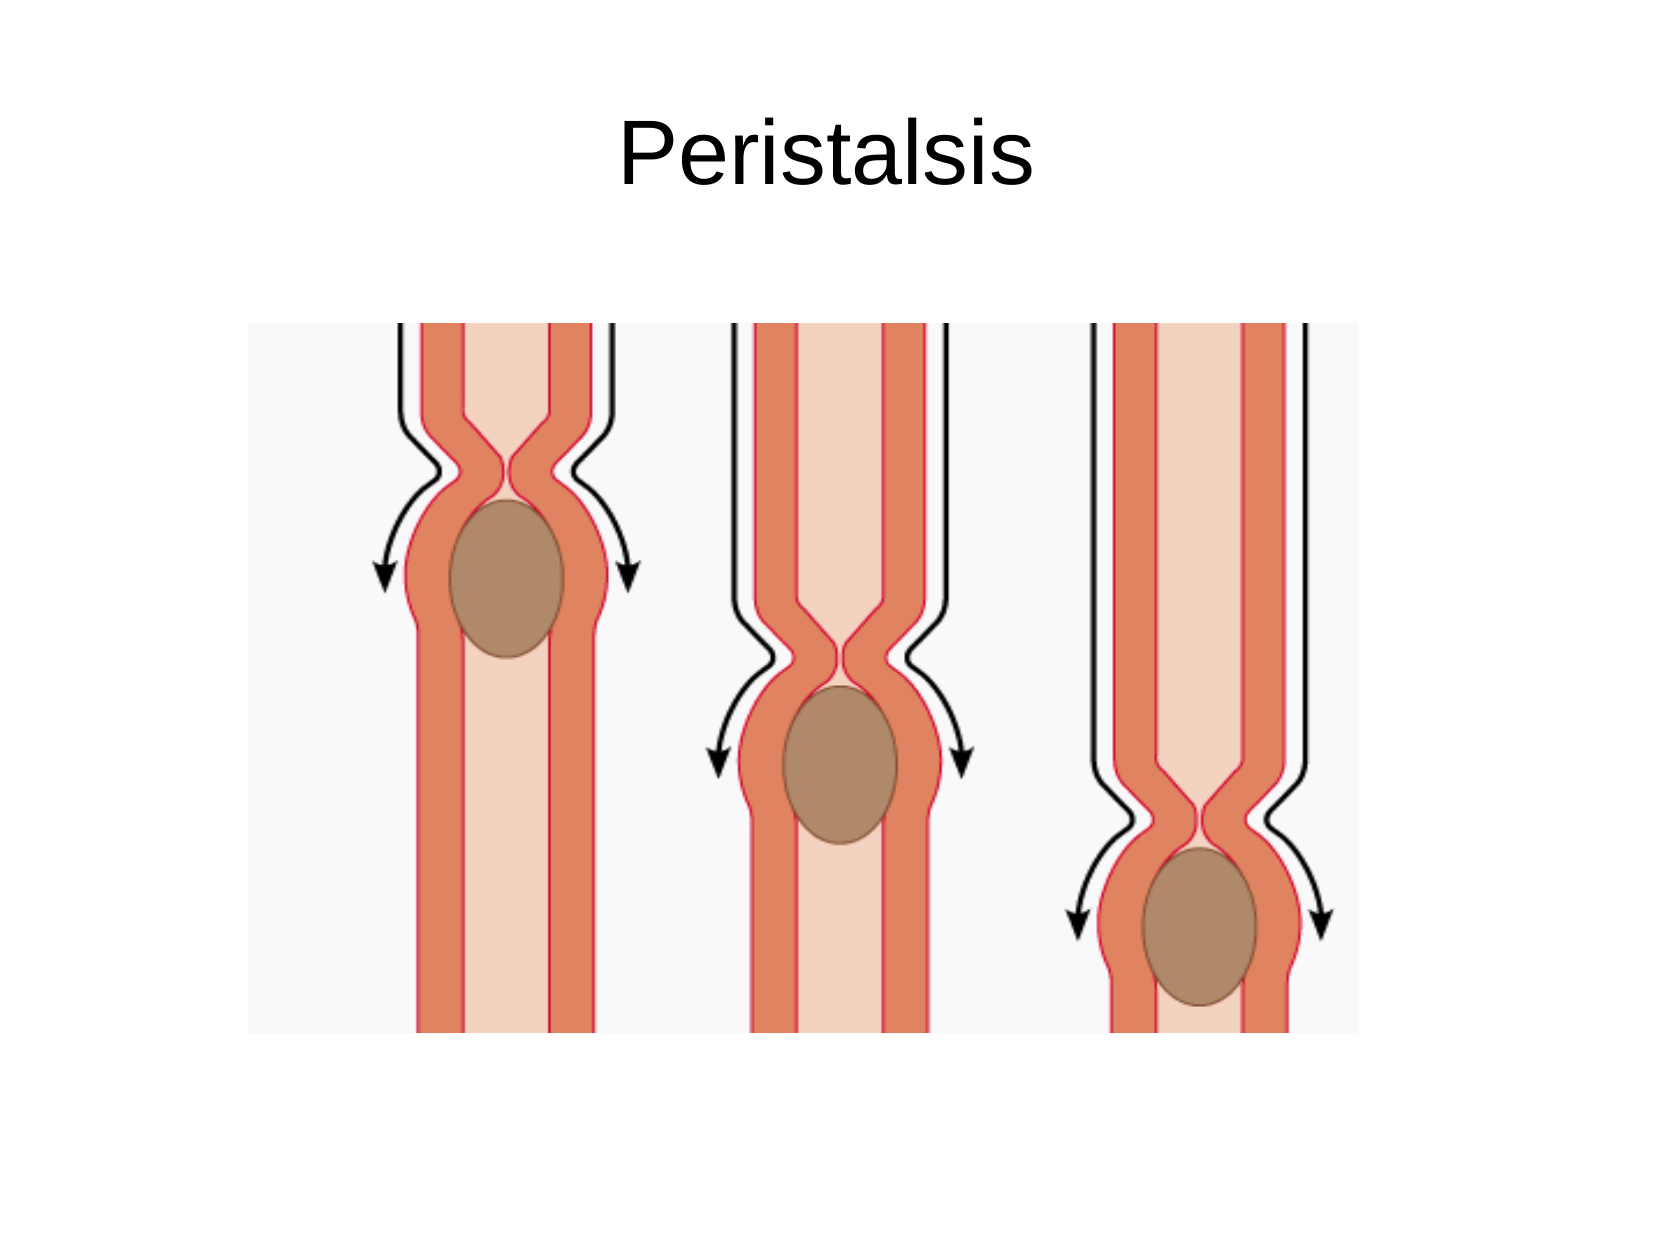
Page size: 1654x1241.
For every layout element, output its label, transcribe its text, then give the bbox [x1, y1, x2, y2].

picture [248, 323, 1359, 1033]
title Peristalsis [82, 49, 1571, 257]
